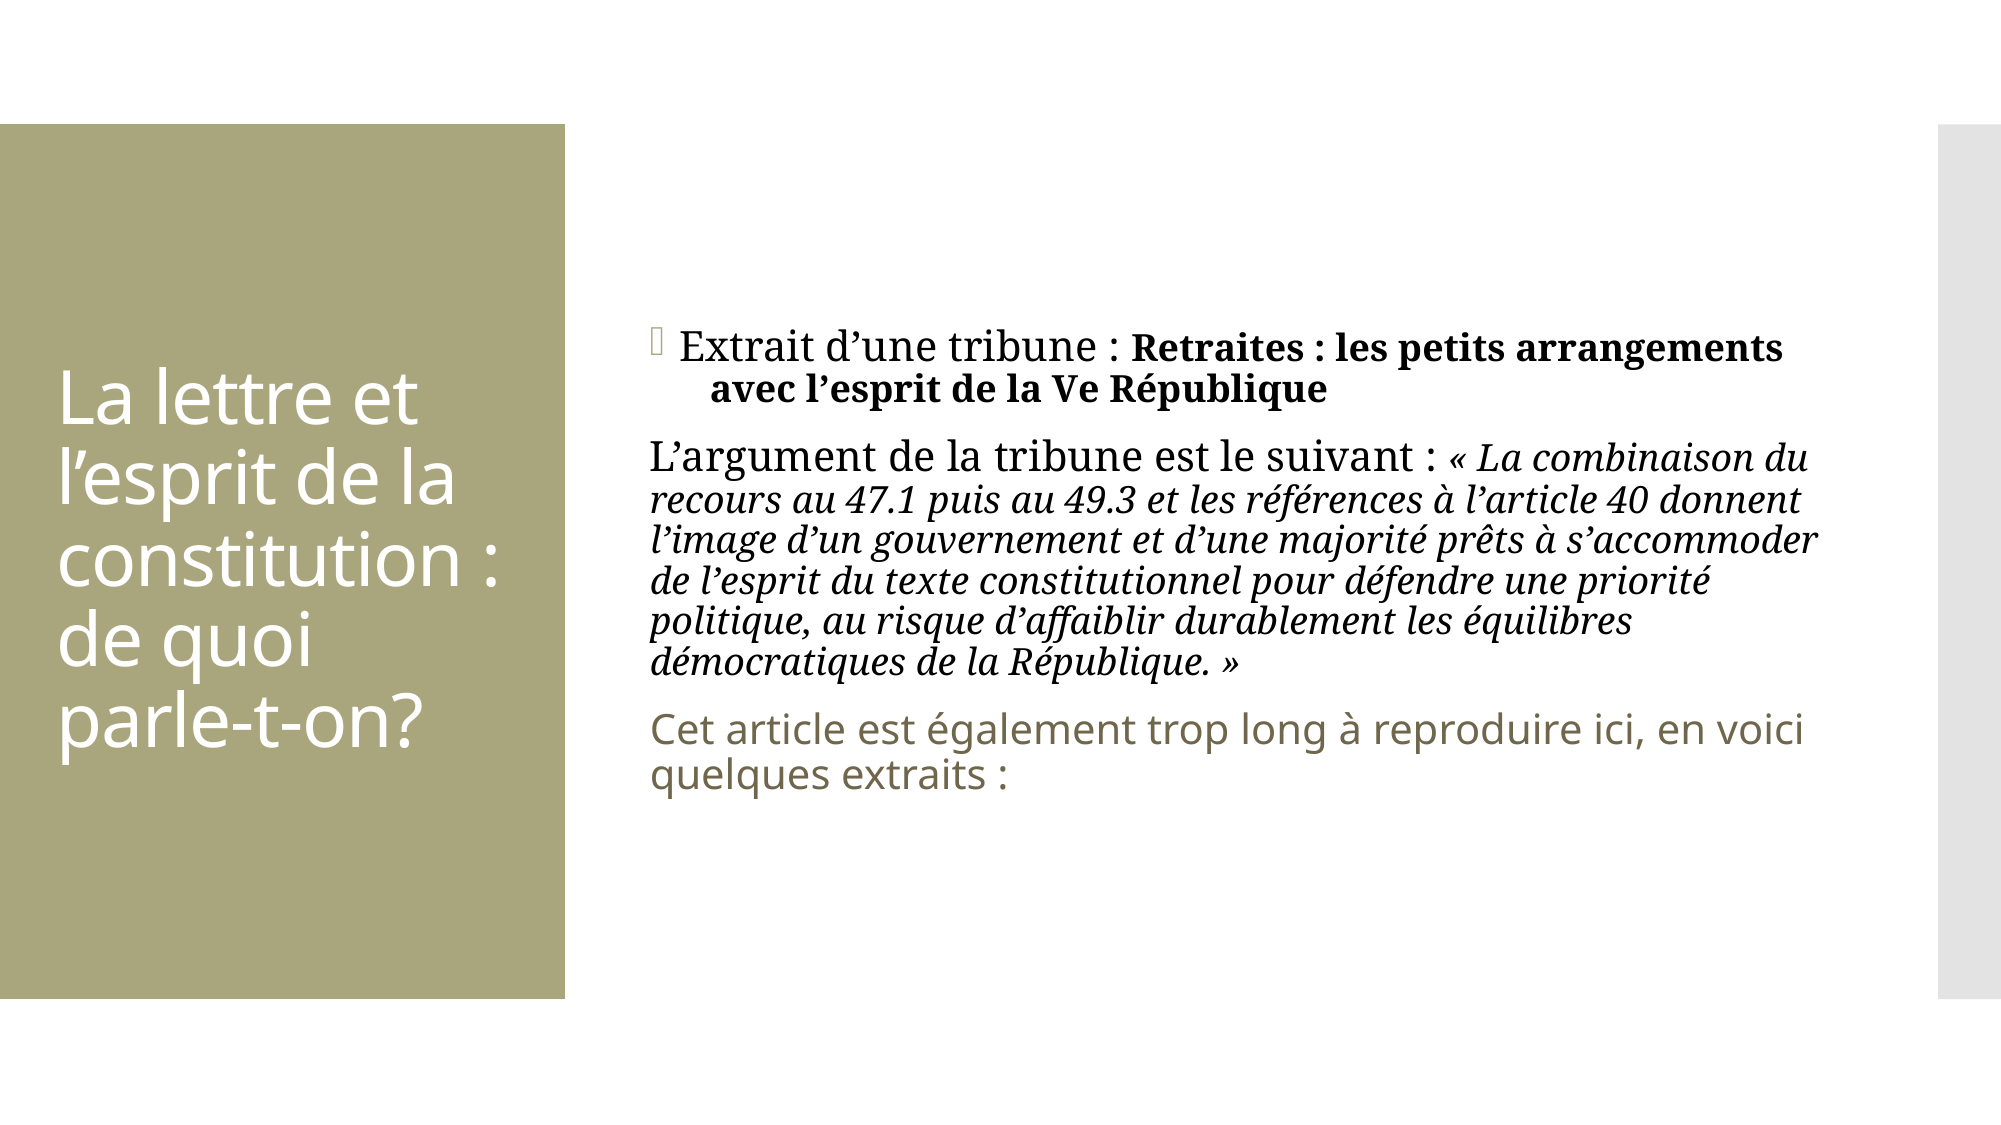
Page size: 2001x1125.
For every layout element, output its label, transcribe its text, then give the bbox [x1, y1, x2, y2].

title La lettre et l’esprit de la constitution : de quoi parle-t-on? [41, 184, 526, 940]
list Extrait d’une tribune : Retraites : les petits arrangements avec l’esprit de la Ve République L’argument de la tribune est le suivant : « La combinaison du recours au 47.1 puis au 49.3 et les références à l’article 40 donnent l’image d’un gouvernement et d’une majorité prêts à s’accommoder de l’esprit du texte constitutionnel pour défendre une priorité politique, au risque d’affaiblir durablement les équilibres démocratiques de la République. » Cet article est également trop long à reproduire ici, en voici quelques extraits : [634, 141, 1835, 982]
